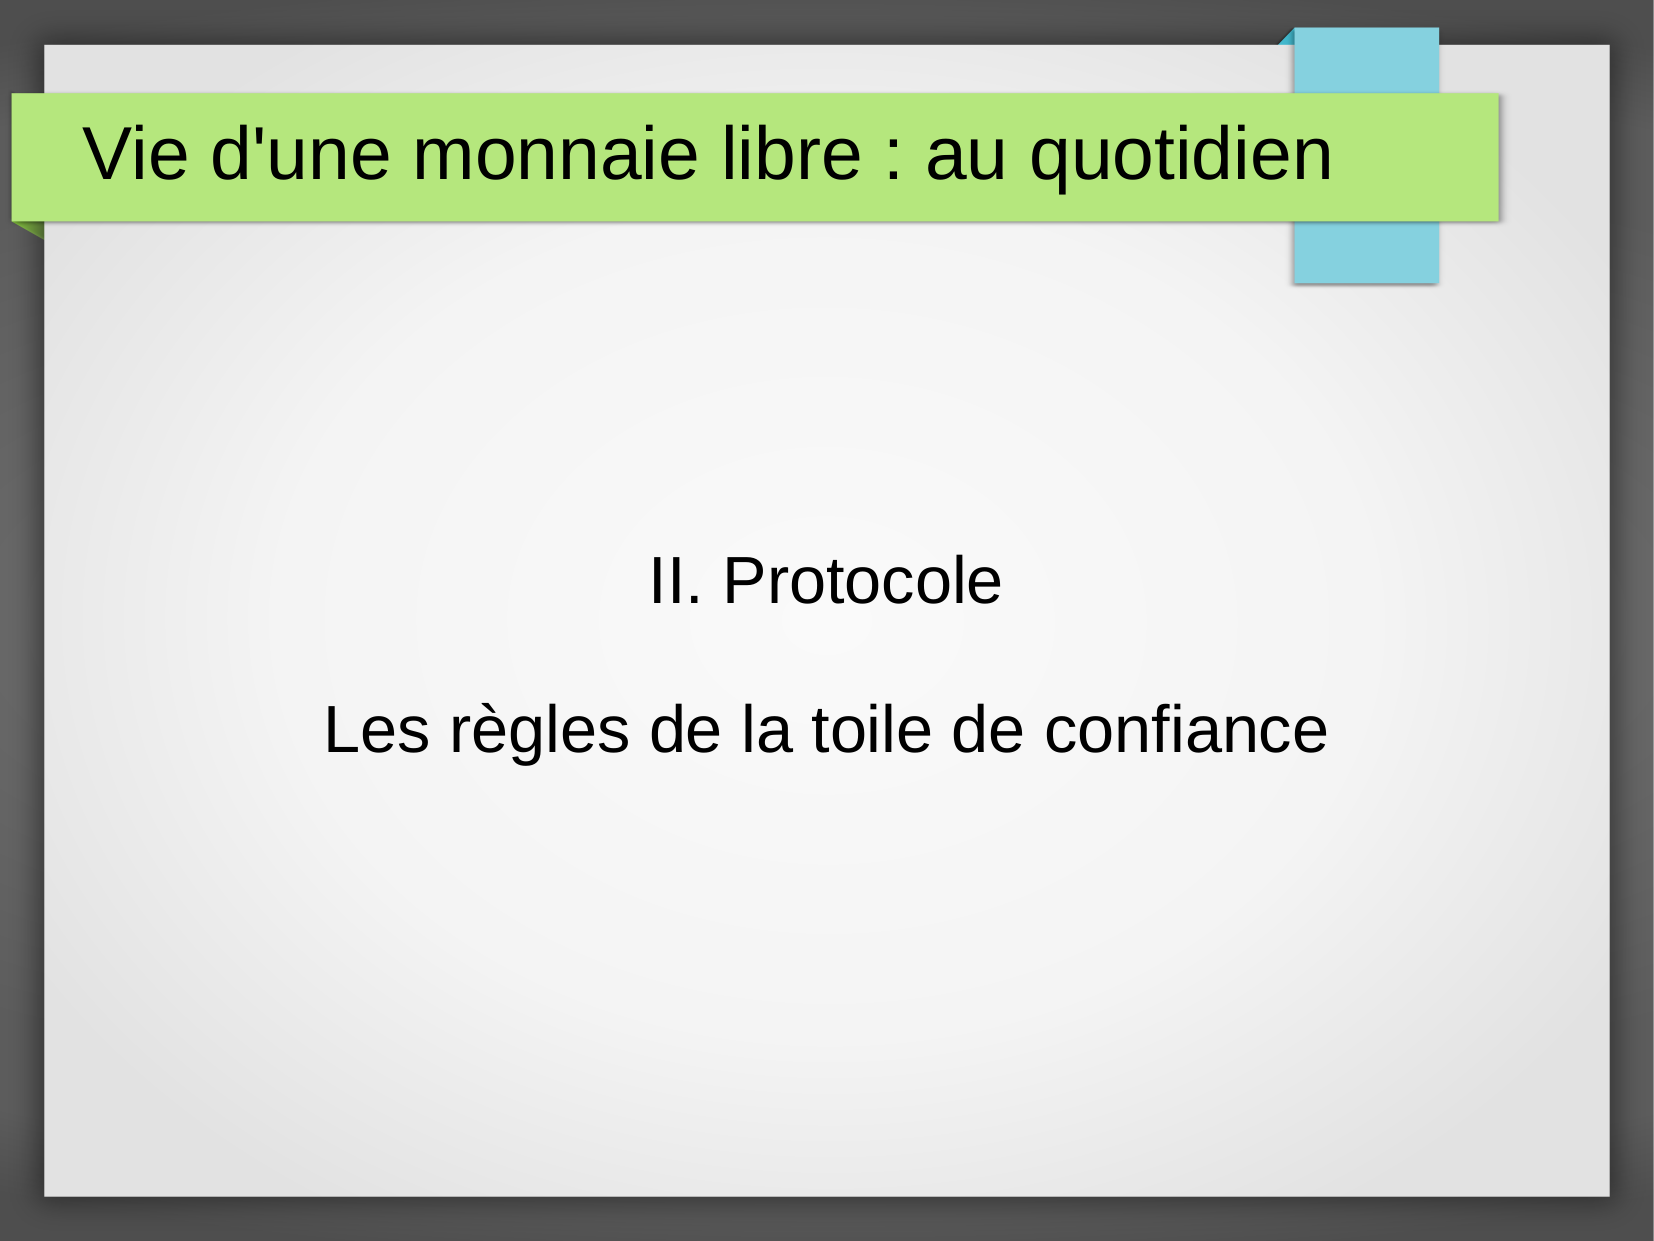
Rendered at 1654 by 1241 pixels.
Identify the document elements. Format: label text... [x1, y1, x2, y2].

title Vie d'une monnaie libre : au quotidien [82, 94, 1489, 213]
picture [0, 0, 1654, 1241]
subtitle II. Protocole Les règles de la toile de confiance [82, 295, 1571, 1015]
